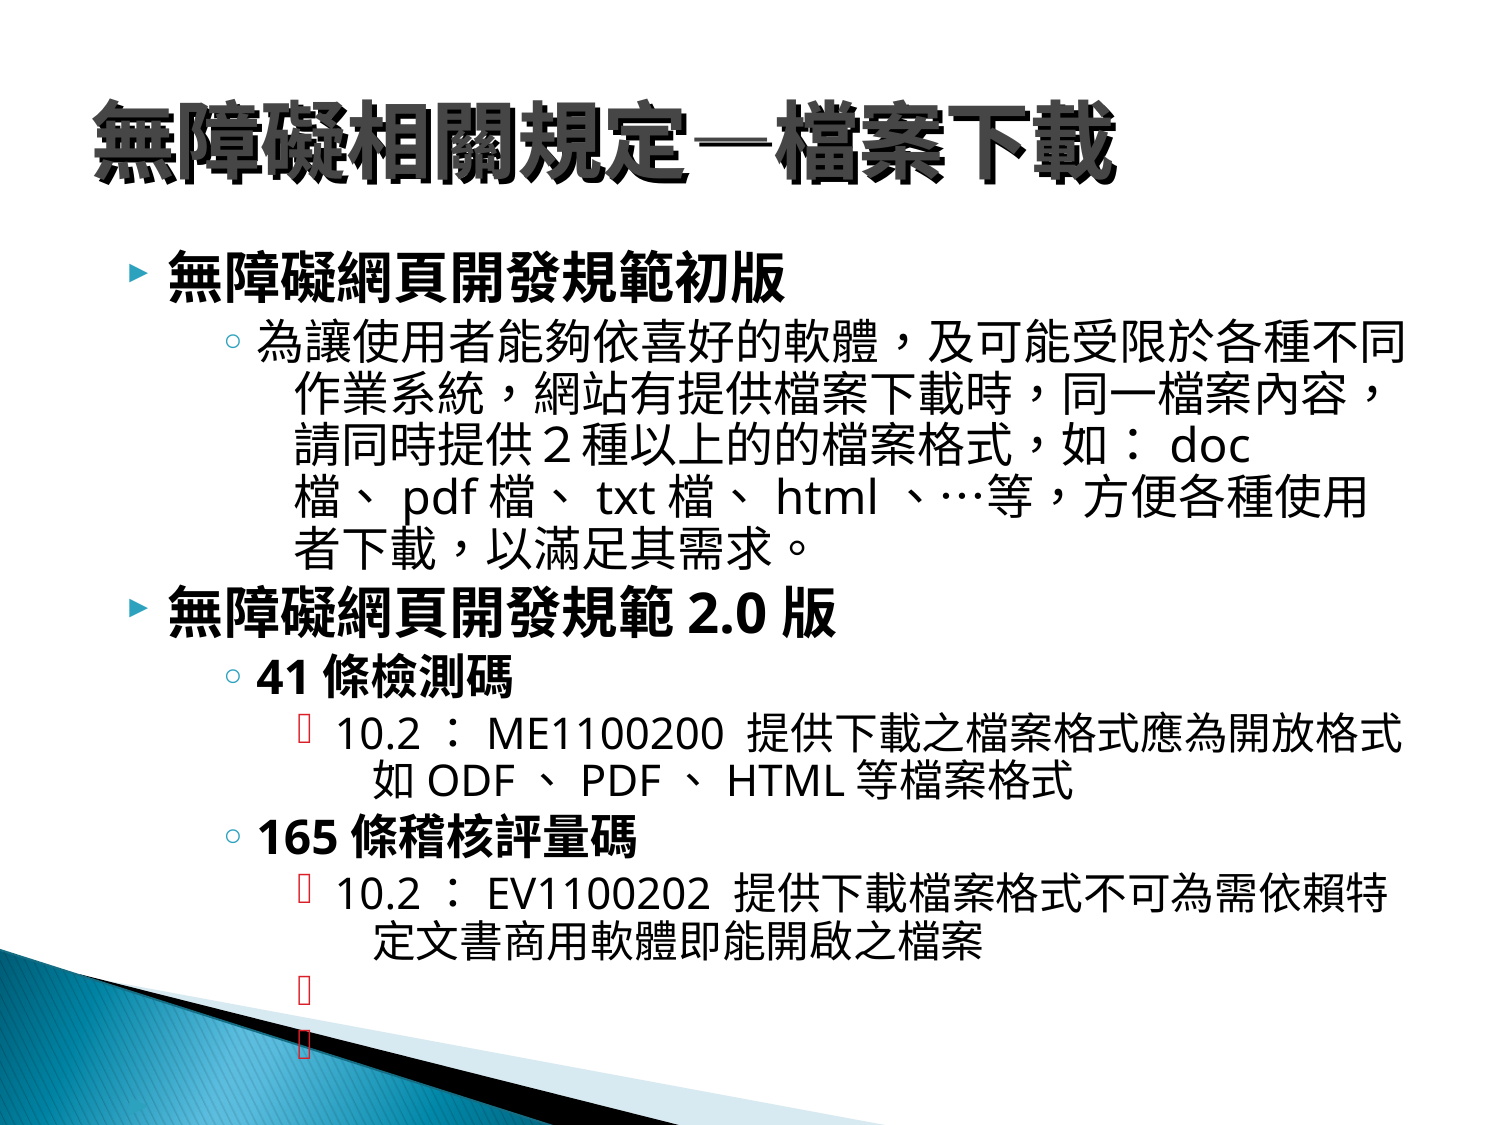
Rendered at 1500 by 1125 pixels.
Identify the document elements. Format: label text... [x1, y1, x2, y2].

title 無障礙相關規定—檔案下載 [75, 45, 1426, 233]
list 無障礙網頁開發規範初版 為讓使用者能夠依喜好的軟體，及可能受限於各種不同作業系統，網站有提供檔案下載時，同一檔案內容，請同時提供２種以上的的檔案格式，如：doc檔、pdf檔、txt檔、html、…等，方便各種使用者下載，以滿足其需求。 無障礙網頁開發規範2.0版 41條檢測碼 10.2：ME1100200 提供下載之檔案格式應為開放格式如ODF、PDF、HTML等檔案格式 165條稽核評量碼 10.2：EV1100202 提供下載檔案格式不可為需依賴特定文書商用軟體即能開啟之檔案 [75, 243, 1426, 986]
